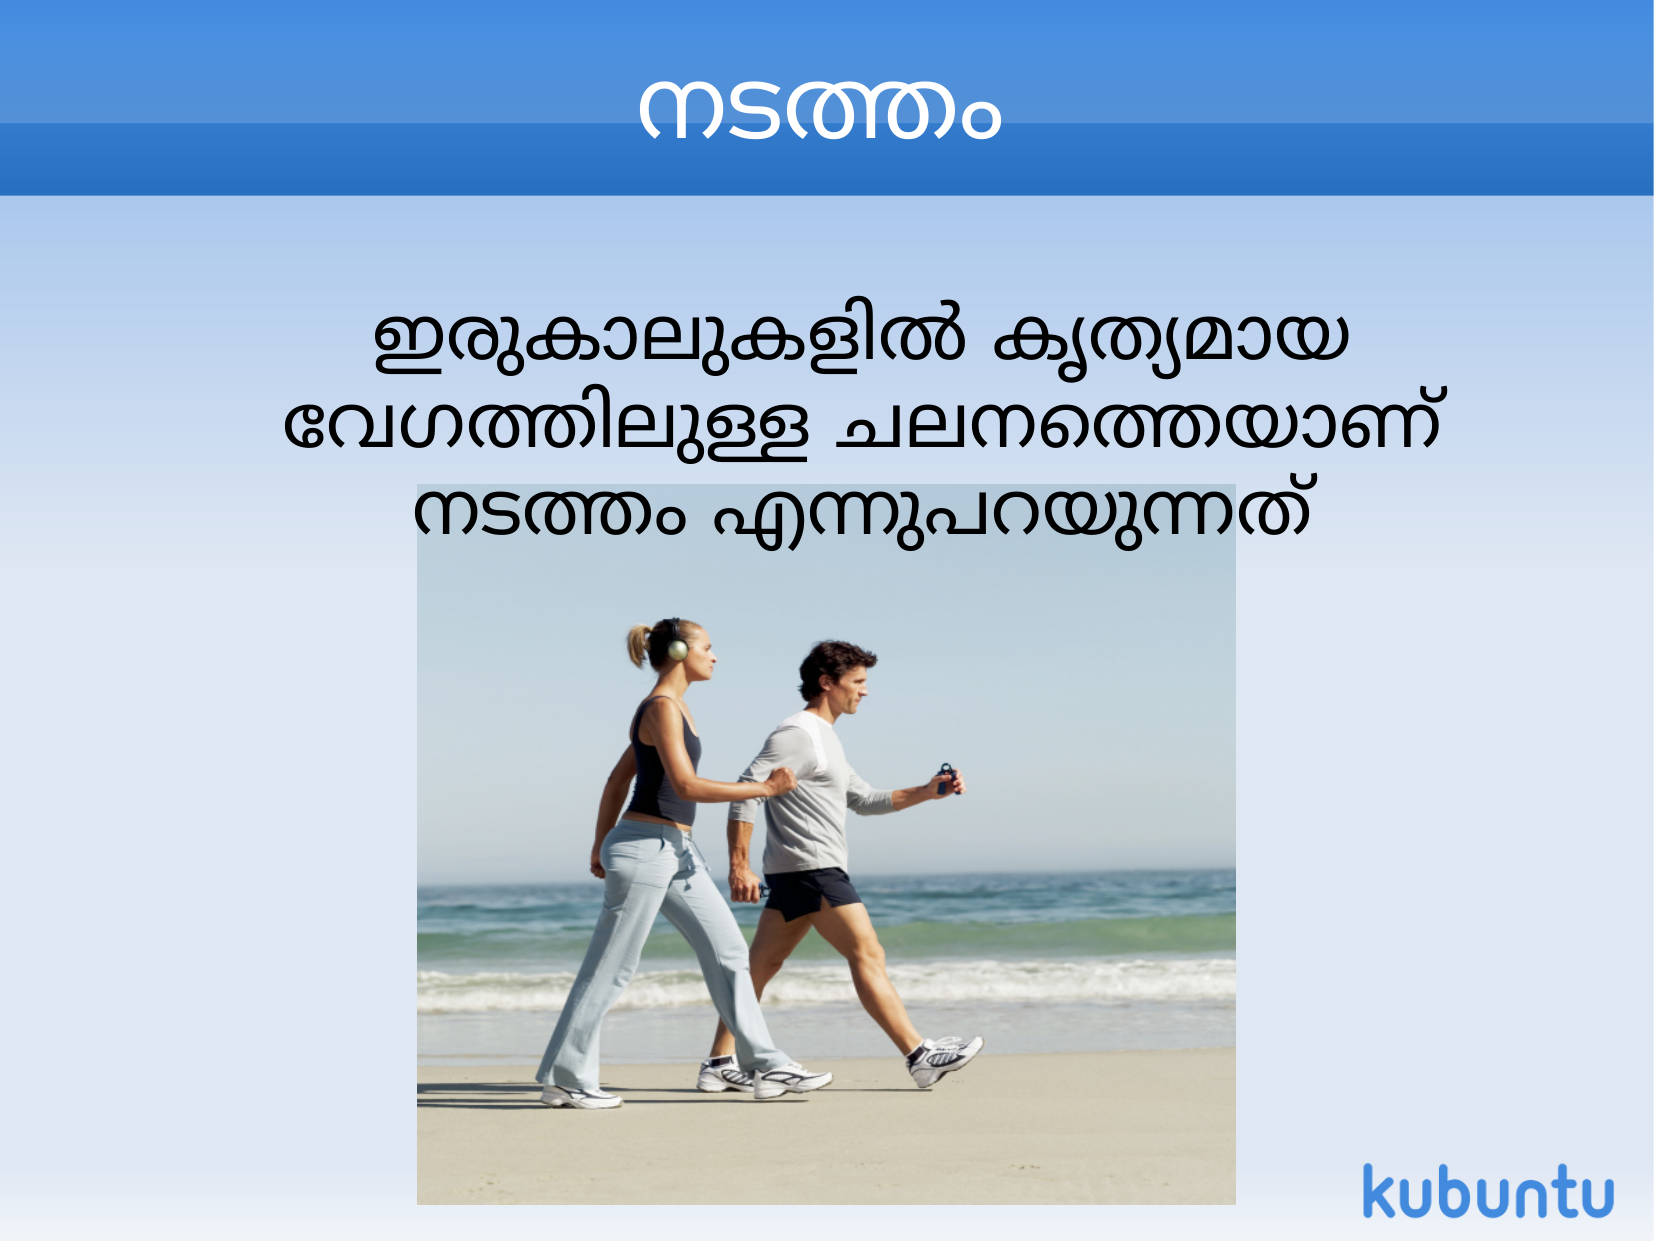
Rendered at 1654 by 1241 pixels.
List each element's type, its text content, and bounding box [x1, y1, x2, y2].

title നടത്തം [76, 0, 1565, 208]
list ഇരുകാലുകളില്‍ കൃത്യമായ വേഗത്തിലുള്ള ചലനത്തെയാണ് നടത്തം എന്നുപറയുന്നത് [82, 290, 1571, 1109]
picture [0, 0, 1654, 1241]
